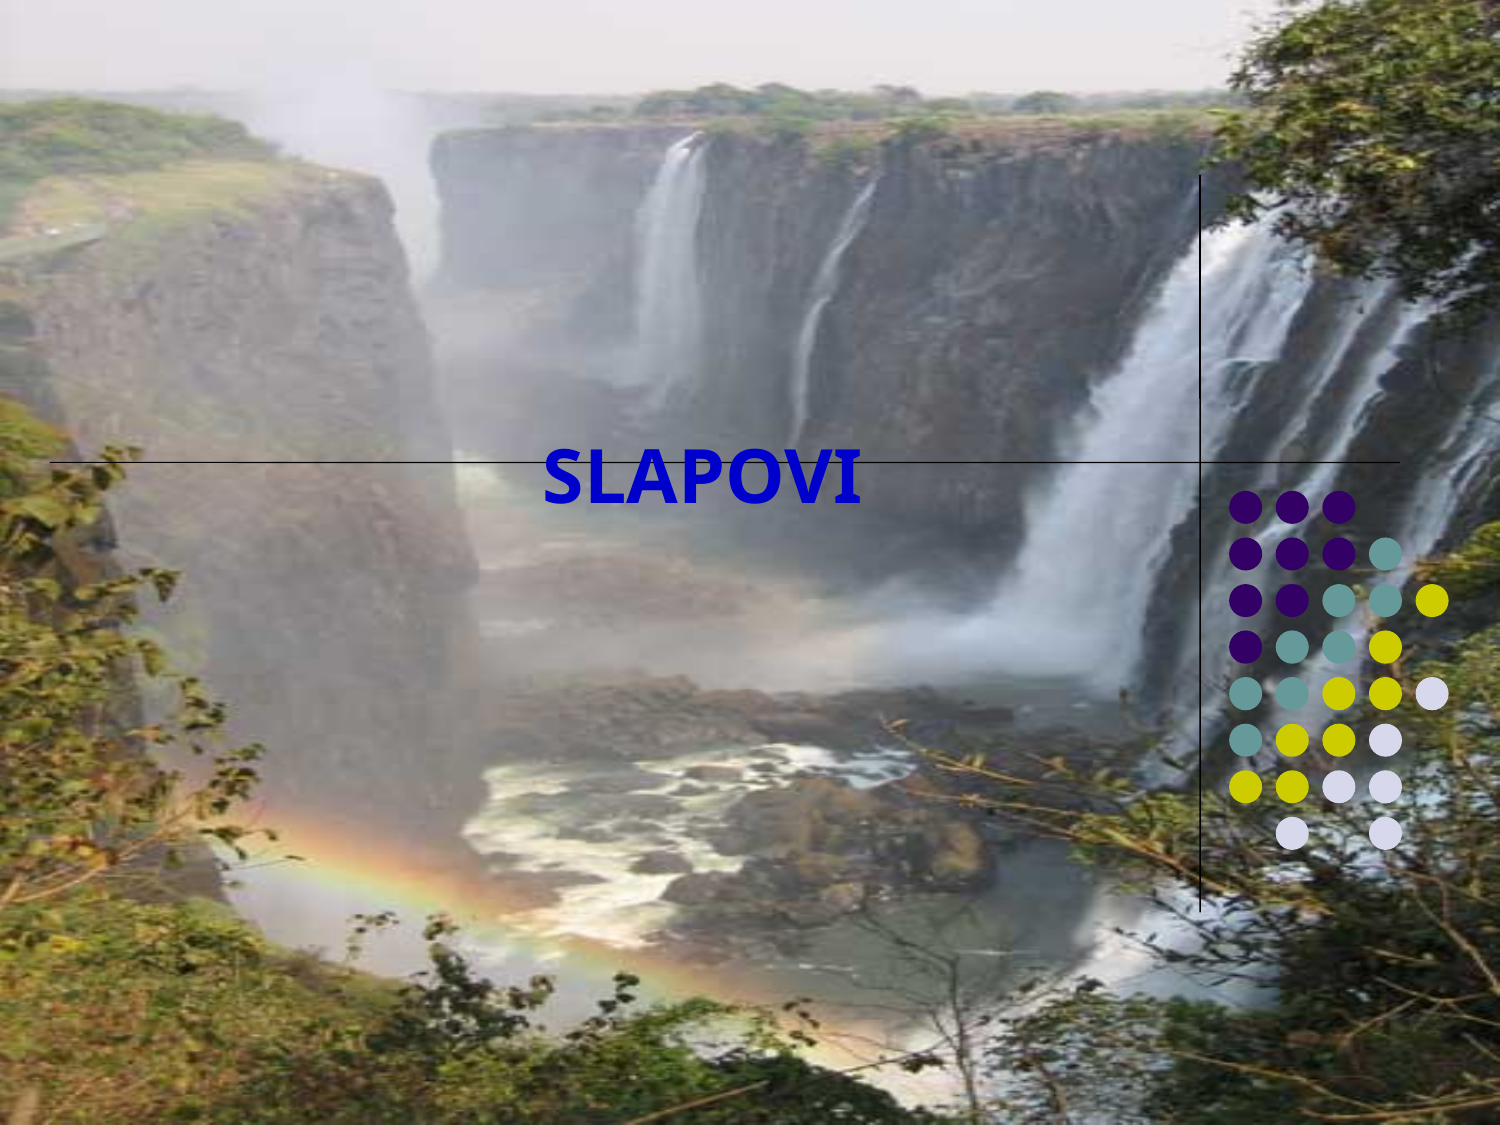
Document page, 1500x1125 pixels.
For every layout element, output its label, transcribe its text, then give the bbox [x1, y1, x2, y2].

picture [0, 0, 1500, 1125]
text_box SLAPOVI [206, 420, 1199, 665]
